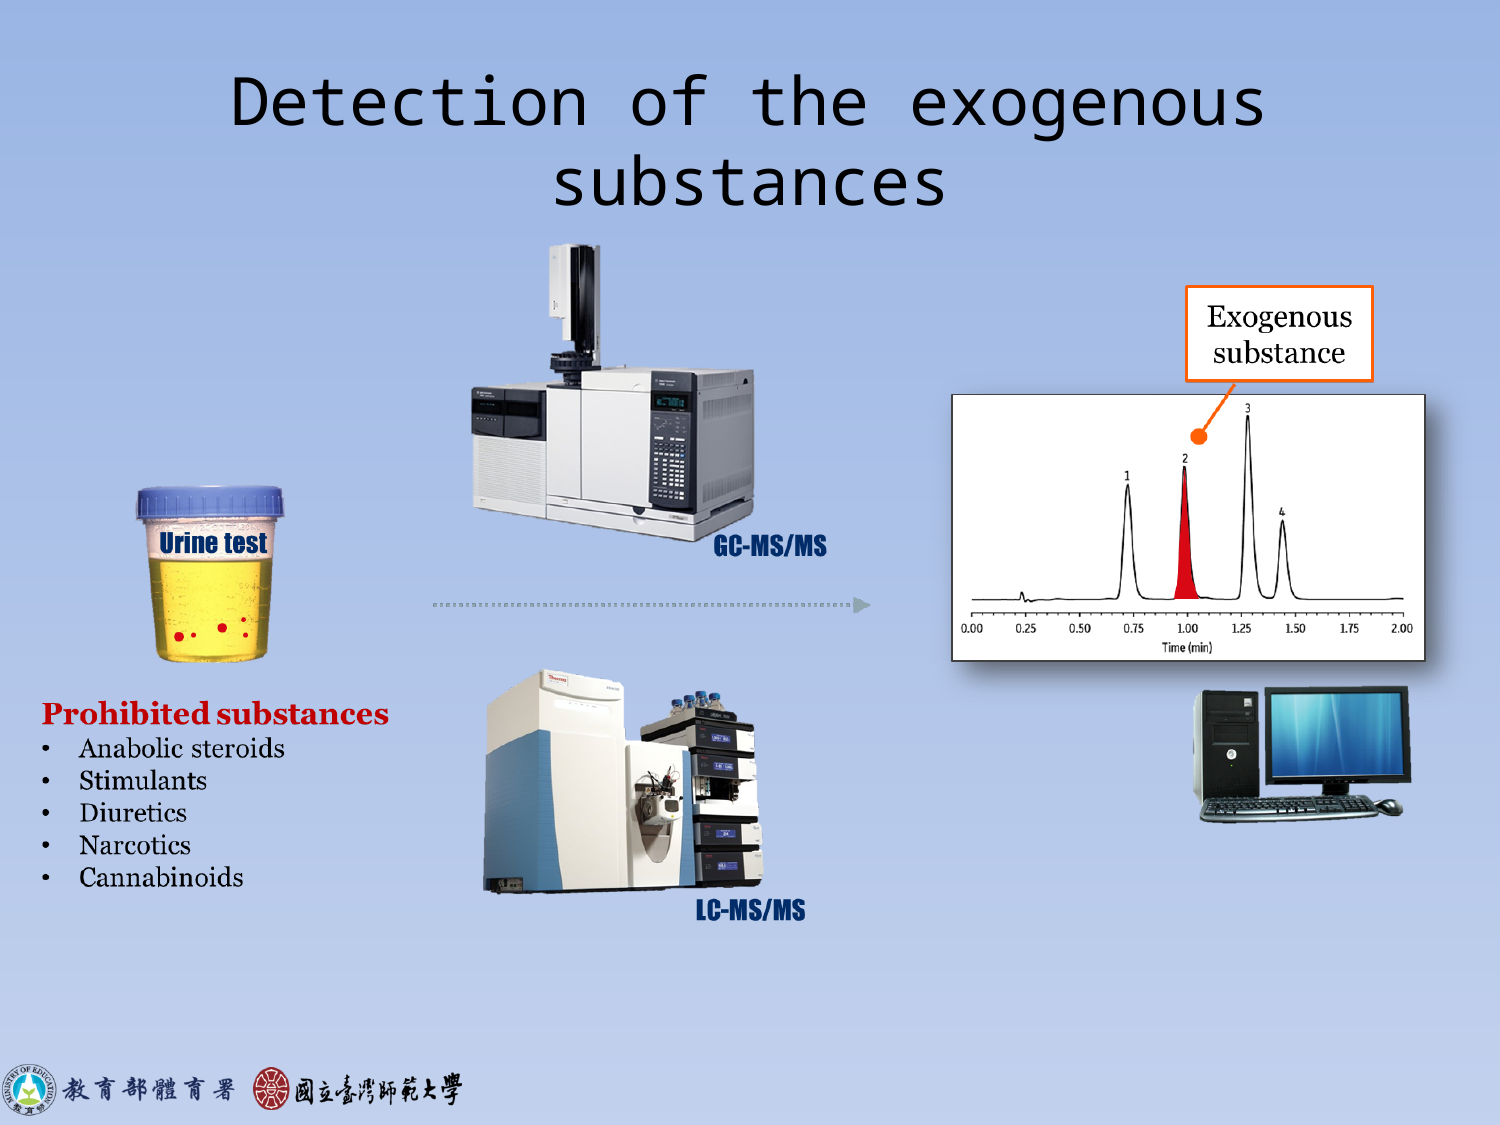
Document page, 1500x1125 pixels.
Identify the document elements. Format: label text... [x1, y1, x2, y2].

picture [22, 232, 1478, 942]
title Detection of the exogenous substances [75, 45, 1426, 232]
